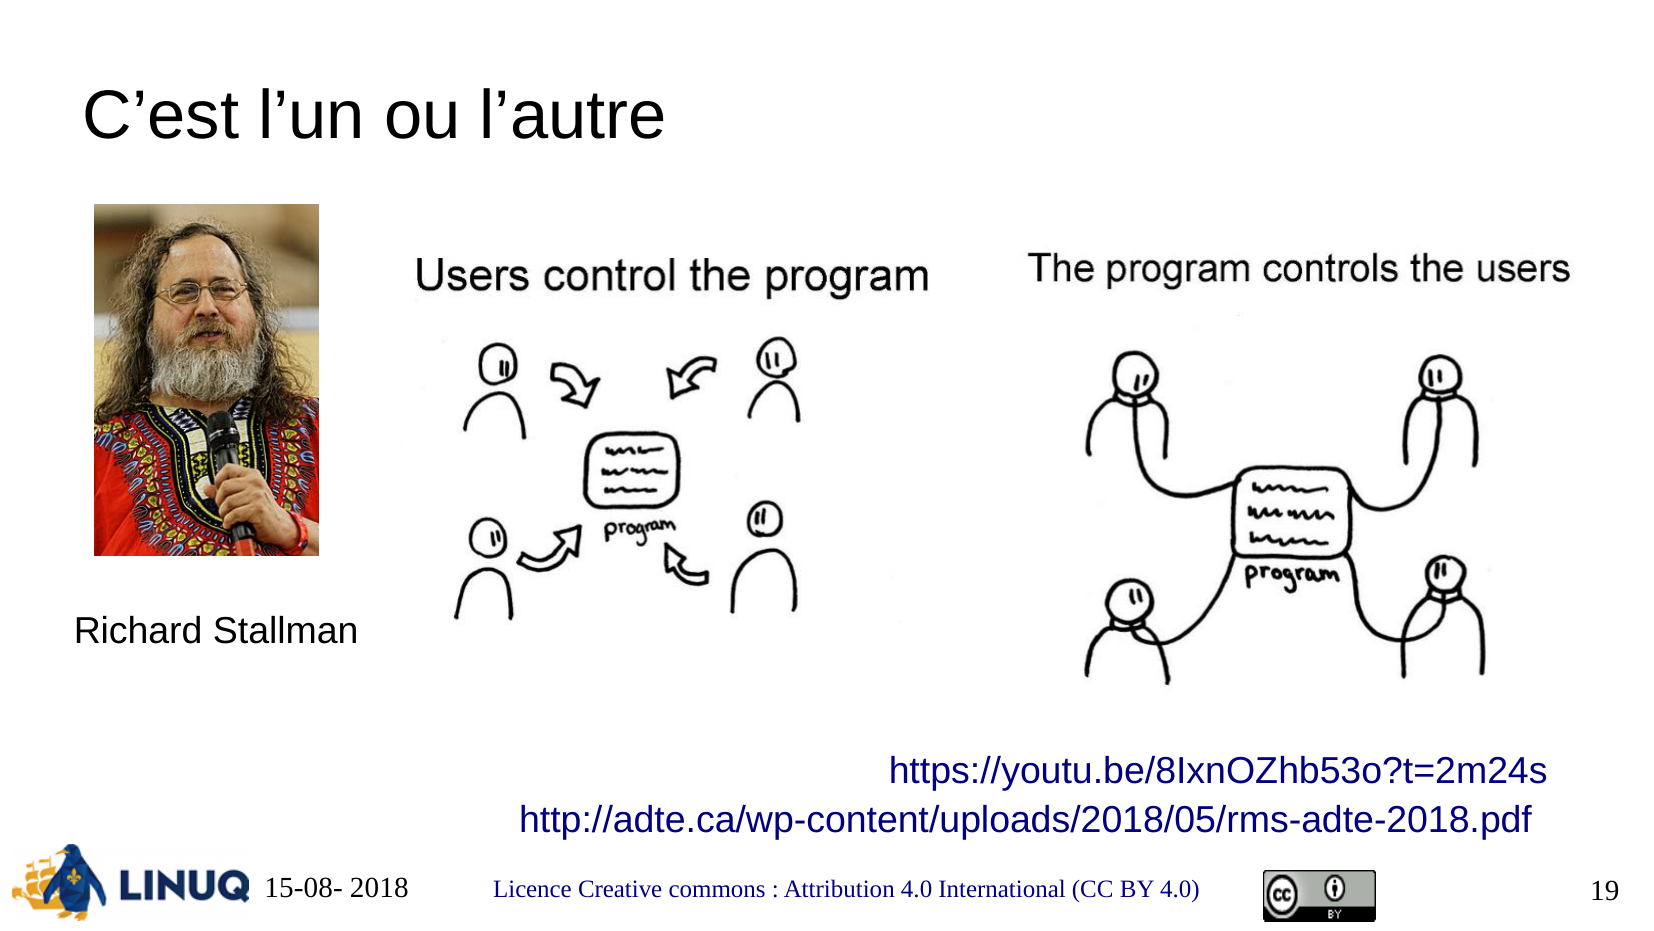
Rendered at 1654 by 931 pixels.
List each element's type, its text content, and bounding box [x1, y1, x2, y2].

picture [1263, 870, 1376, 922]
picture [1012, 244, 1607, 697]
text_box https://youtu.be/8IxnOZhb53o?t=2m24s [874, 742, 1563, 800]
picture [401, 242, 945, 626]
text_box Richard Stallman [59, 602, 374, 660]
picture [11, 844, 249, 921]
text_box http://adte.ca/wp-content/uploads/2018/05/rms-adte-2018.pdf [504, 791, 1548, 849]
title C’est l’un ou l’autre [82, 37, 1571, 193]
picture [94, 204, 319, 556]
